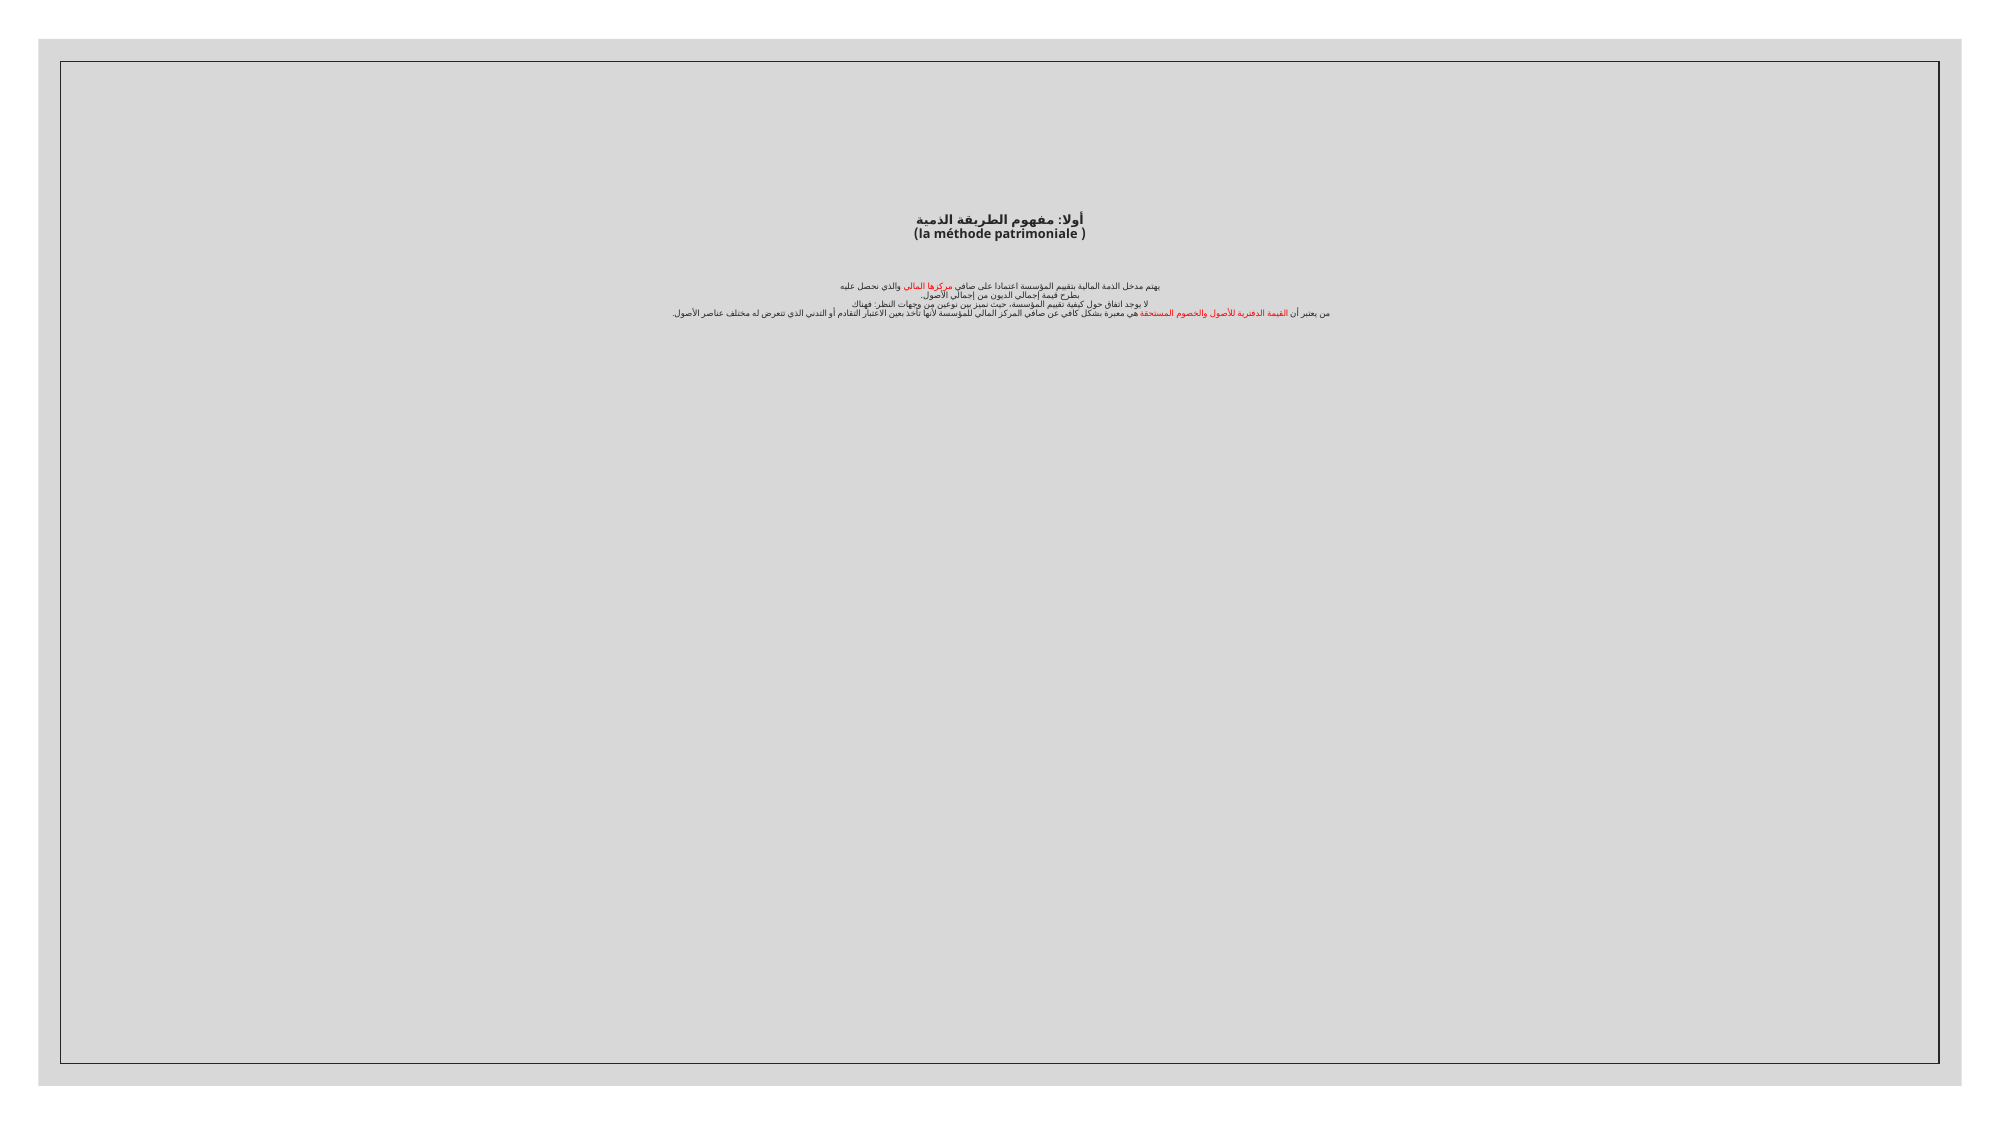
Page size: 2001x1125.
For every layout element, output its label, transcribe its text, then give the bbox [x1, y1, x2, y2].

title أولا: مفهوم الطريقة الذمية ( la méthode patrimoniale) يهتم مدخل الذمة المالية بتقييم المؤسسة اعتمادا على صافي مركزها المالي والذي نحصل عليه بطرح قيمة إجمالي الديون من إجمالي الأصول. لا يوجد اتفاق حول كيفية تقييم المؤسسة، حيث نميز بين نوعين من وجهات النظر: فهناك من يعتبر أن القيمة الدفترية للأصول والخصوم المستحقة هي معبرة بشكل كافي عن صافي المركز المالي للمؤسسة لأنها تأخذ بعين الاعتبار التقادم أو التدني الذي تتعرض له مختلف عناصر الأصول. [174, 105, 1825, 331]
